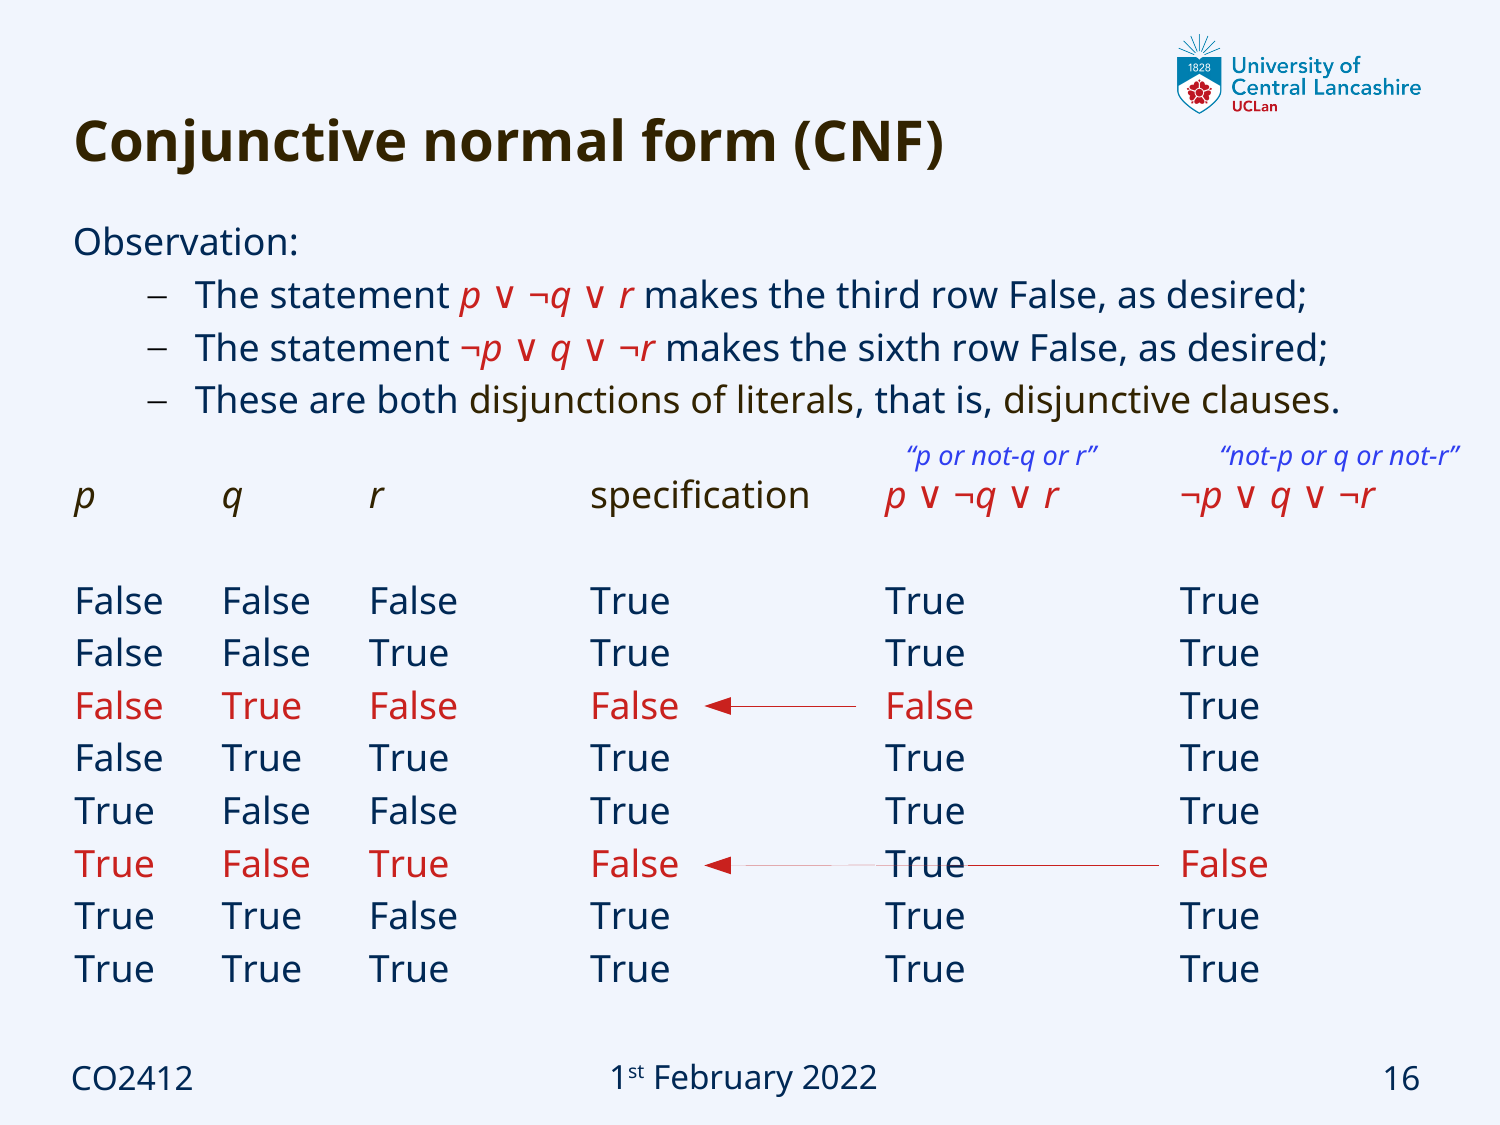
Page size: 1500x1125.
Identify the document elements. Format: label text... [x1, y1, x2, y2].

picture [1177, 34, 1421, 54]
title Conjunctive normal form (CNF) [58, 54, 1500, 224]
text_box p q r specification p ∨ ¬q ∨ r ¬p ∨ q ∨ ¬r False False False True True True False False True True True True False True False False False True False True True True True True True False False True True True True False True False True False True True False True True True True True True True True True [59, 429, 1429, 1051]
text_box Observation: The statement p ∨ ¬q ∨ r makes the third row False, as desired; The statement ¬p ∨ q ∨ ¬r makes the sixth row False, as desired; These are both disjunctions of literals, that is, disjunctive clauses. [58, 203, 1464, 429]
text_box “p or not-q or r” [876, 431, 1126, 479]
text_box “not-p or q or not-r” [1201, 431, 1476, 479]
